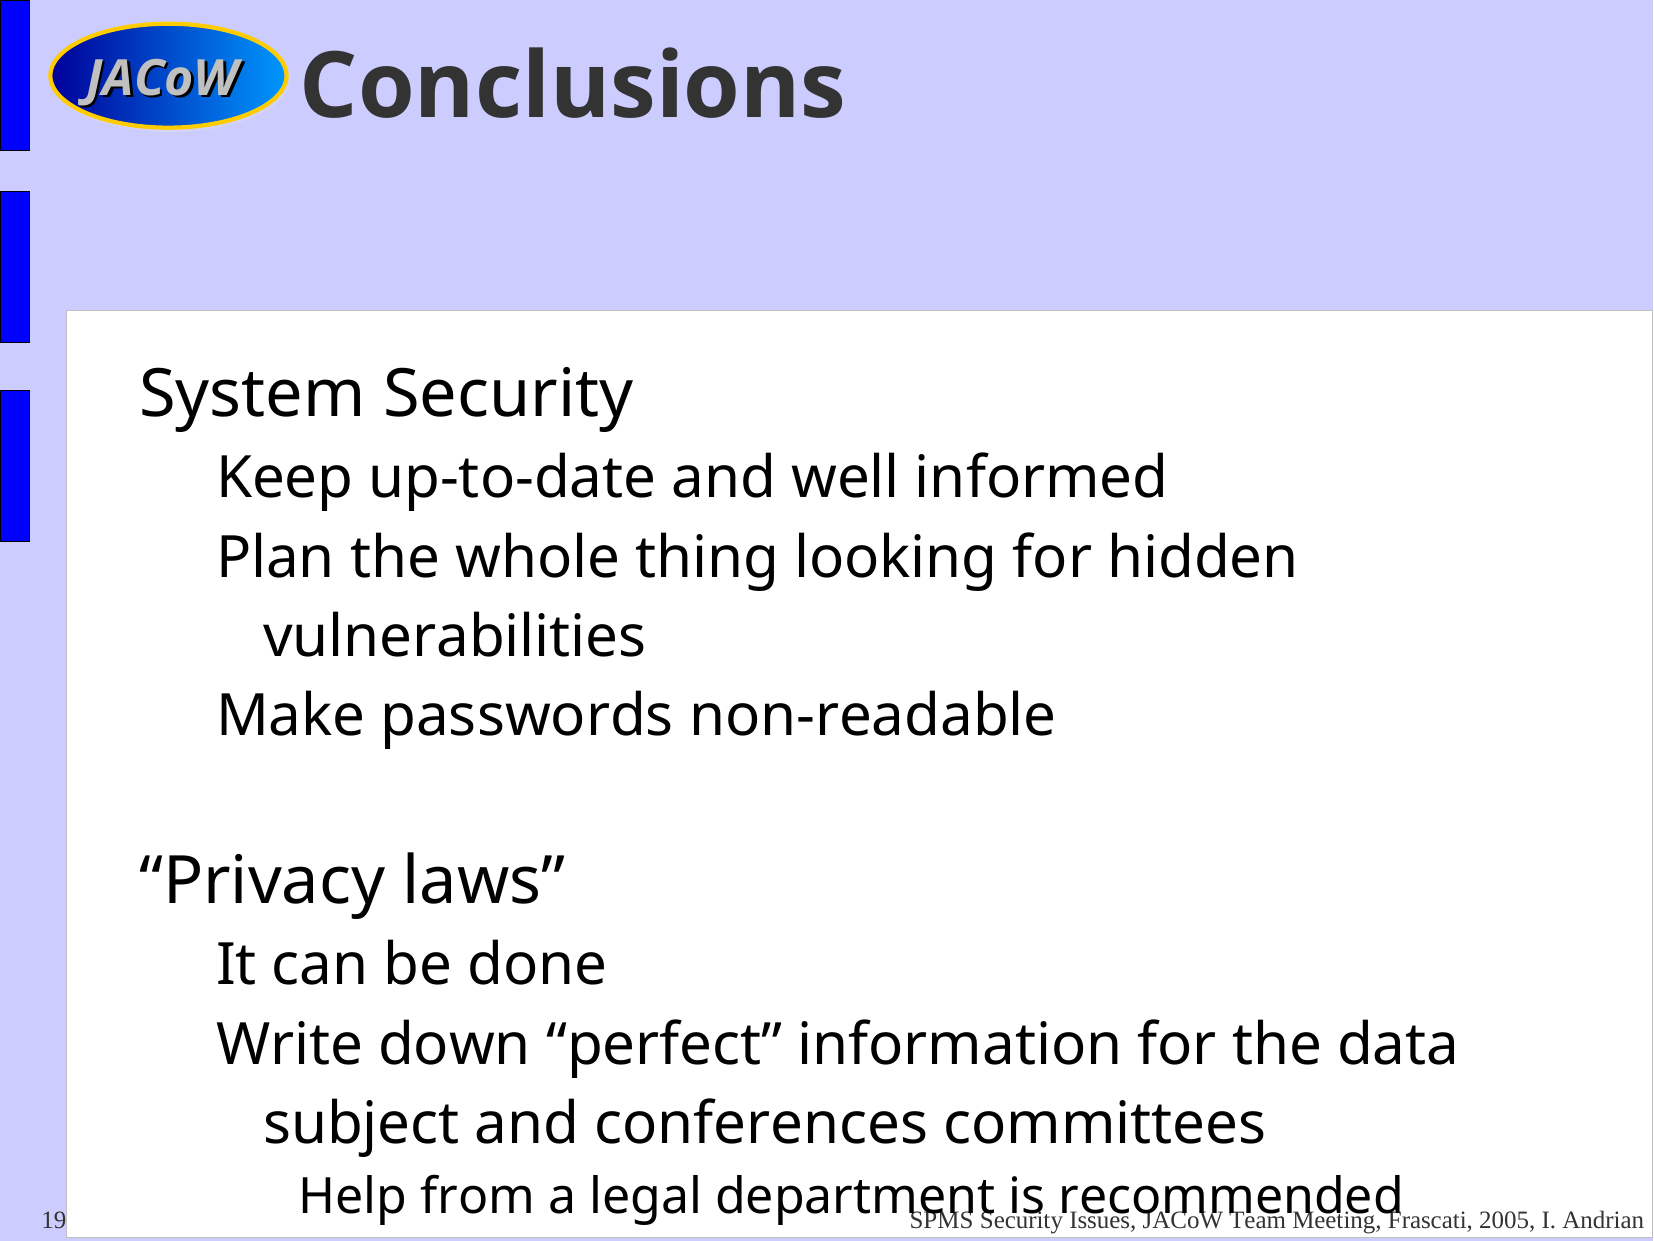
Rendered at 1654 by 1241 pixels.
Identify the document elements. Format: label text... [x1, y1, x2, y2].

list System Security Keep up-to-date and well informed Plan the whole thing looking for hidden vulnerabilities Make passwords non-readable “Privacy laws” It can be done Write down “perfect” information for the data subject and conferences committees Help from a legal department is recommended OPT-IN consensus [121, 344, 1534, 1163]
title Conclusions [299, 19, 1650, 283]
